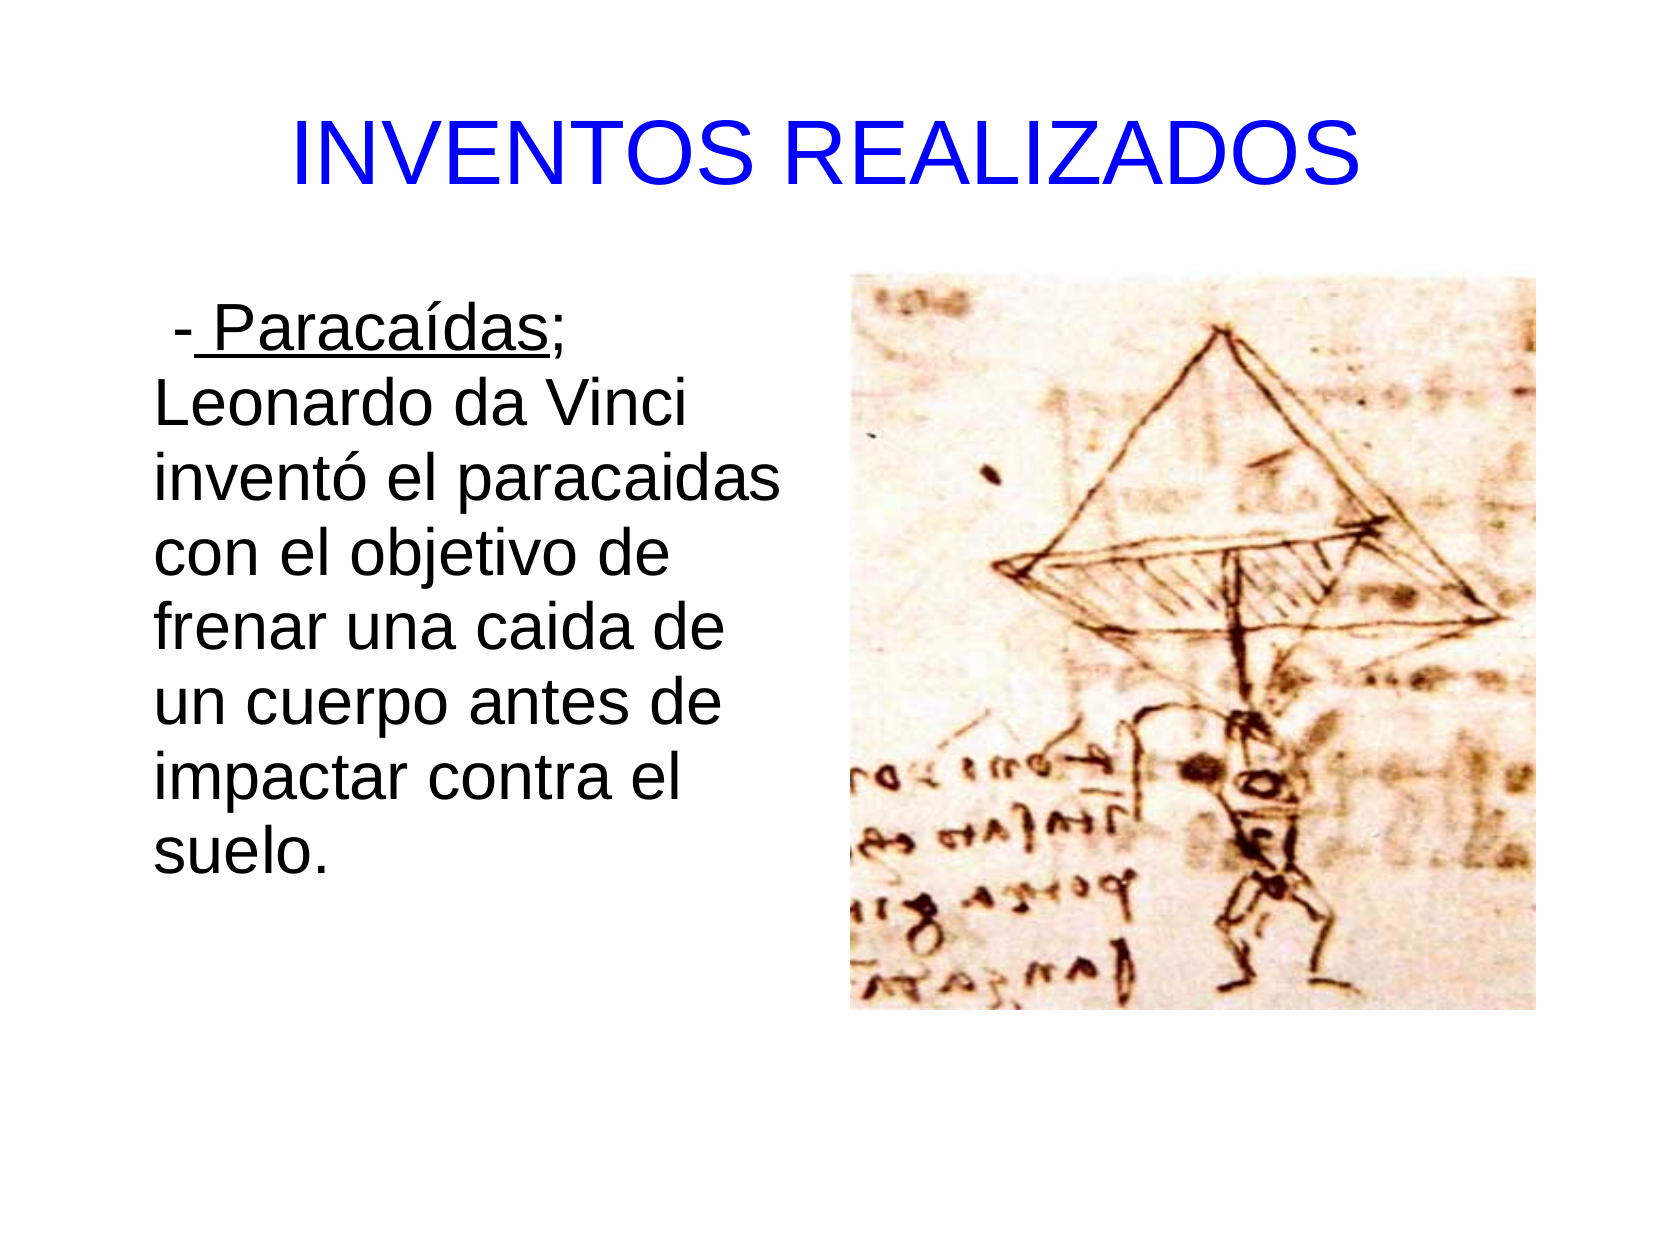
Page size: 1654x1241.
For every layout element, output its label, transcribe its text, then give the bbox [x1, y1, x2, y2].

title INVENTOS REALIZADOS [82, 49, 1571, 257]
picture [850, 271, 1536, 1010]
list - Paracaídas; Leonardo da Vinci inventó el paracaidas con el objetivo de frenar una caida de un cuerpo antes de impactar contra el suelo. [82, 290, 793, 1010]
